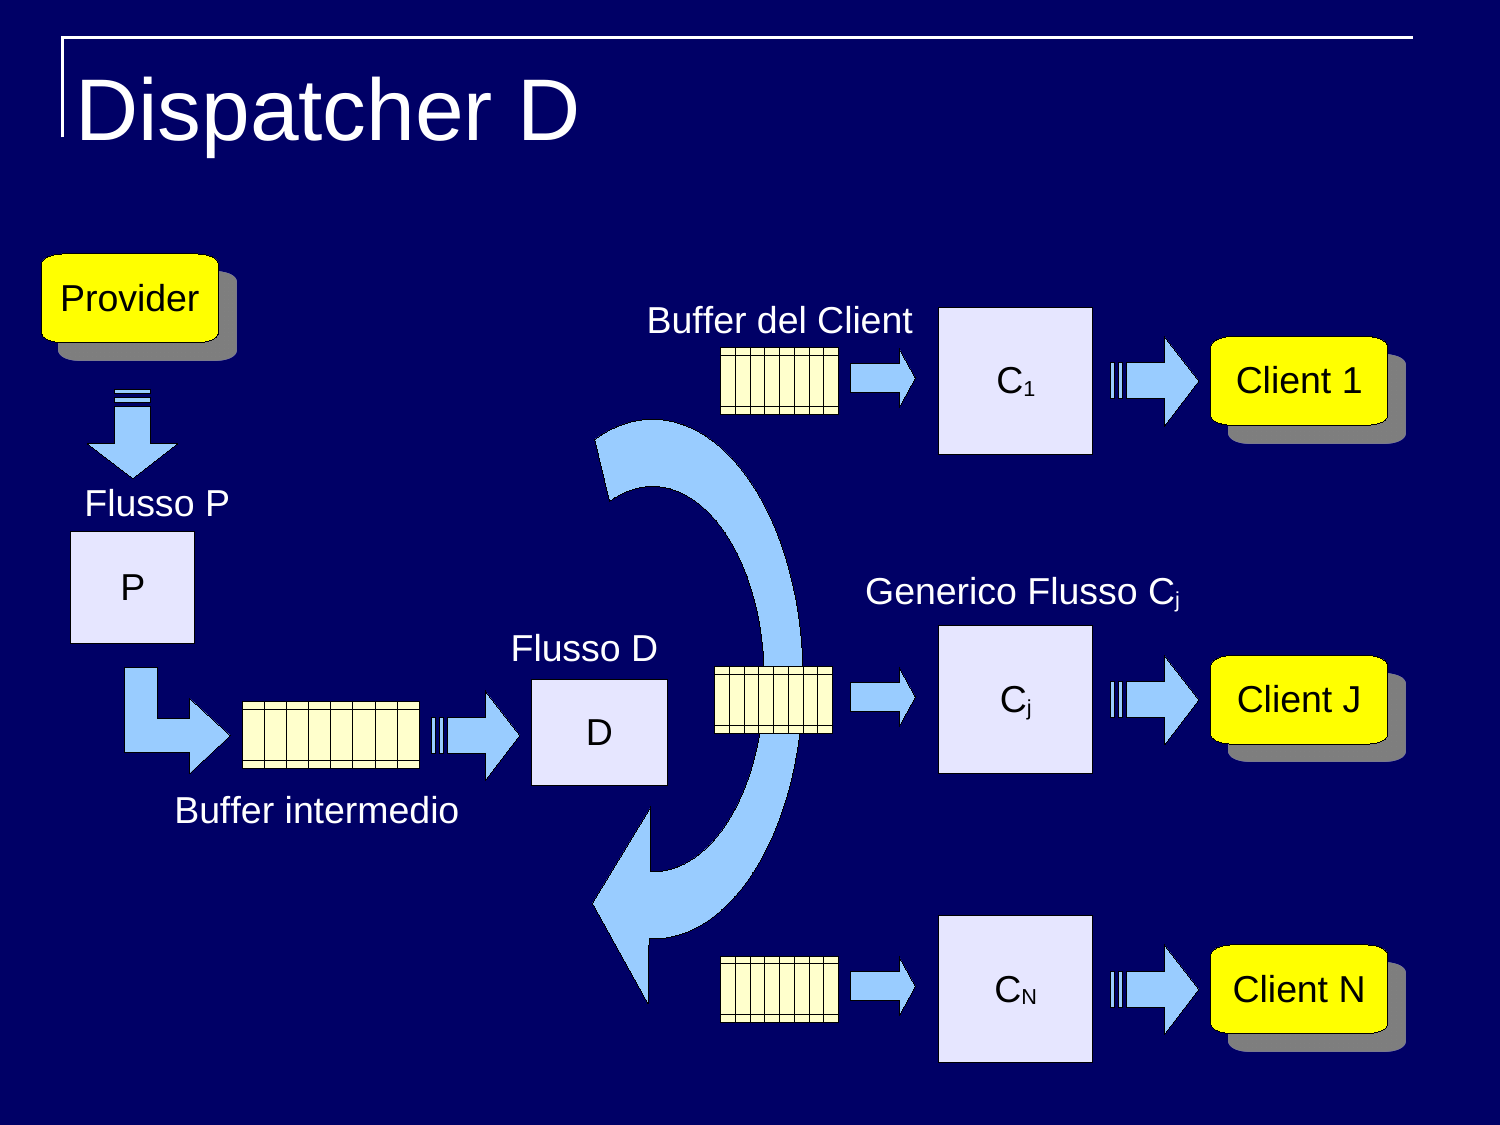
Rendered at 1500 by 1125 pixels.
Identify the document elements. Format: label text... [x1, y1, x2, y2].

text_box [730, 667, 744, 733]
text_box [114, 397, 151, 403]
text_box [1110, 681, 1115, 718]
text_box [431, 717, 436, 754]
text_box [1118, 681, 1123, 718]
text_box [592, 419, 803, 1004]
text_box [810, 349, 823, 414]
text_box [114, 389, 151, 394]
text_box D [531, 679, 668, 786]
text_box [780, 349, 794, 414]
text_box [1126, 944, 1199, 1035]
text_box [309, 702, 330, 769]
text_box [331, 702, 352, 769]
text_box [1110, 971, 1115, 1008]
text_box [398, 702, 420, 769]
text_box Cj [938, 650, 1093, 774]
text_box [850, 956, 916, 1016]
text_box Client 1 [1210, 336, 1388, 426]
text_box [1110, 362, 1115, 399]
text_box [824, 956, 839, 1023]
text_box [795, 349, 809, 414]
text_box Flusso P [59, 474, 246, 532]
text_box CN [938, 915, 1093, 1063]
text_box [804, 667, 817, 733]
text_box [265, 702, 286, 769]
text_box Flusso D [485, 620, 674, 677]
text_box Provider [41, 253, 219, 343]
text_box Buffer del Client [631, 291, 928, 349]
text_box [818, 667, 833, 733]
text_box [720, 956, 735, 1023]
text_box [1126, 336, 1199, 427]
text_box [1118, 362, 1123, 399]
text_box [745, 667, 758, 733]
text_box C1 [938, 307, 1093, 455]
text_box [850, 667, 916, 727]
text_box [795, 956, 809, 1023]
text_box Generico Flusso Cj [850, 563, 1195, 650]
title Dispatcher D [75, 35, 1426, 186]
text_box [447, 690, 520, 781]
text_box [353, 702, 375, 769]
text_box [720, 349, 735, 414]
text_box [751, 956, 764, 1023]
text_box [765, 349, 779, 414]
text_box [242, 702, 264, 769]
text_box [1126, 655, 1199, 745]
text_box [376, 702, 397, 769]
text_box [287, 702, 308, 769]
text_box Client J [1210, 655, 1388, 745]
text_box Client N [1210, 944, 1388, 1034]
text_box [850, 349, 916, 408]
text_box [736, 349, 750, 414]
text_box [780, 956, 794, 1023]
text_box P [70, 532, 195, 644]
text_box [736, 956, 750, 1023]
text_box [751, 349, 764, 414]
text_box [87, 406, 178, 474]
text_box [714, 667, 729, 733]
text_box [439, 717, 444, 754]
text_box Buffer intermedio [159, 781, 475, 839]
text_box [824, 349, 839, 414]
text_box [124, 667, 231, 774]
text_box [1118, 971, 1123, 1008]
text_box [810, 956, 823, 1023]
text_box [765, 956, 779, 1023]
